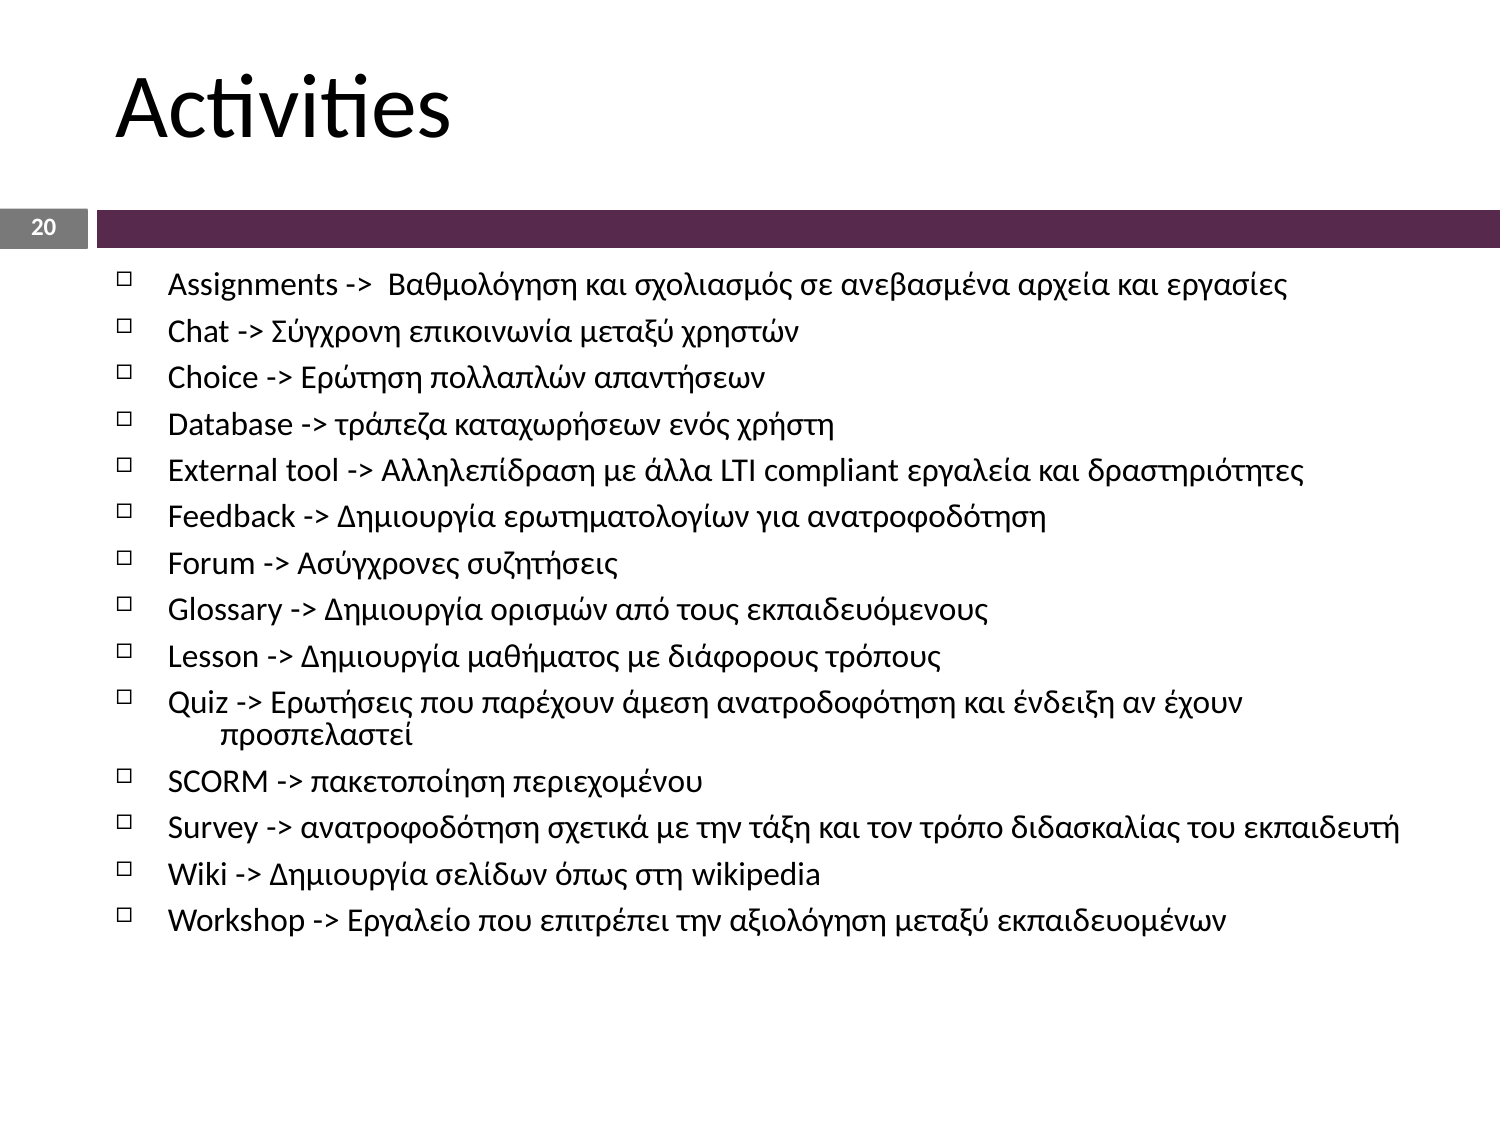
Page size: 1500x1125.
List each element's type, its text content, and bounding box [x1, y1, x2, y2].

list Assignments -> Βαθμολόγηση και σχολιασμός σε ανεβασμένα αρχεία και εργασίες Chat -> Σύγχρονη επικοινωνία μεταξύ χρηστών Choice -> Ερώτηση πολλαπλών απαντήσεων Database -> τράπεζα καταχωρήσεων ενός χρήστη External tool -> Αλληλεπίδραση με άλλα LTI compliant εργαλεία και δραστηριότητες Feedback -> Δημιουργία ερωτηματολογίων για ανατροφοδότηση Forum -> Ασύγχρονες συζητήσεις Glossary -> Δημιουργία ορισμών από τους εκπαιδευόμενους Lesson -> Δημιουργία μαθήματος με διάφορους τρόπους Quiz -> Ερωτήσεις που παρέχουν άμεση ανατροδοφότηση και ένδειξη αν έχουν προσπελαστεί SCORM -> πακετοποίηση περιεχομένου Survey -> ανατροφοδότηση σχετικά με την τάξη και τον τρόπο διδασκαλίας του εκπαιδευτή Wiki -> Δημιουργία σελίδων όπως στη wikipedia Workshop -> Εργαλείο που επιτρέπει την αξιολόγηση μεταξύ εκπαιδευομένων [100, 262, 1438, 1000]
text_box 20 [0, 208, 88, 249]
title Activities [100, 19, 1438, 182]
